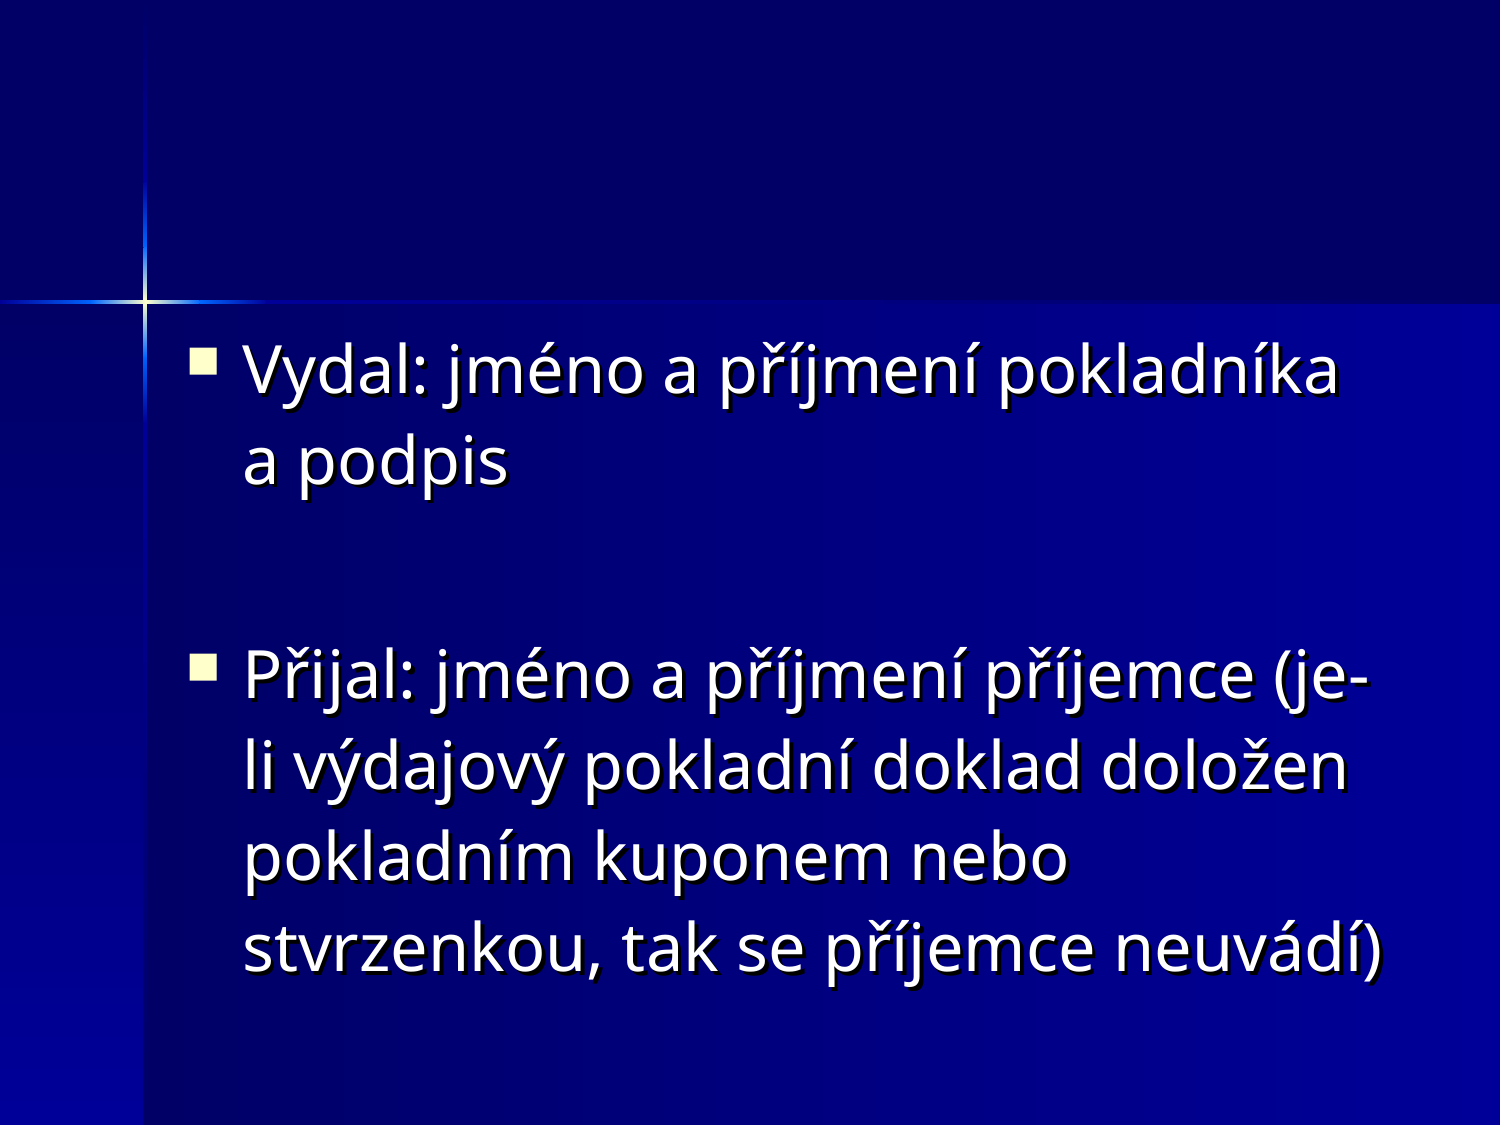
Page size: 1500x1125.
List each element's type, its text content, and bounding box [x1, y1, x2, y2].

list Vydal: jméno a příjmení pokladníka a podpis Přijal: jméno a příjmení příjemce (je-li výdajový pokladní doklad doložen pokladním kuponem nebo stvrzenkou, tak se příjemce neuvádí) [171, 314, 1409, 1024]
